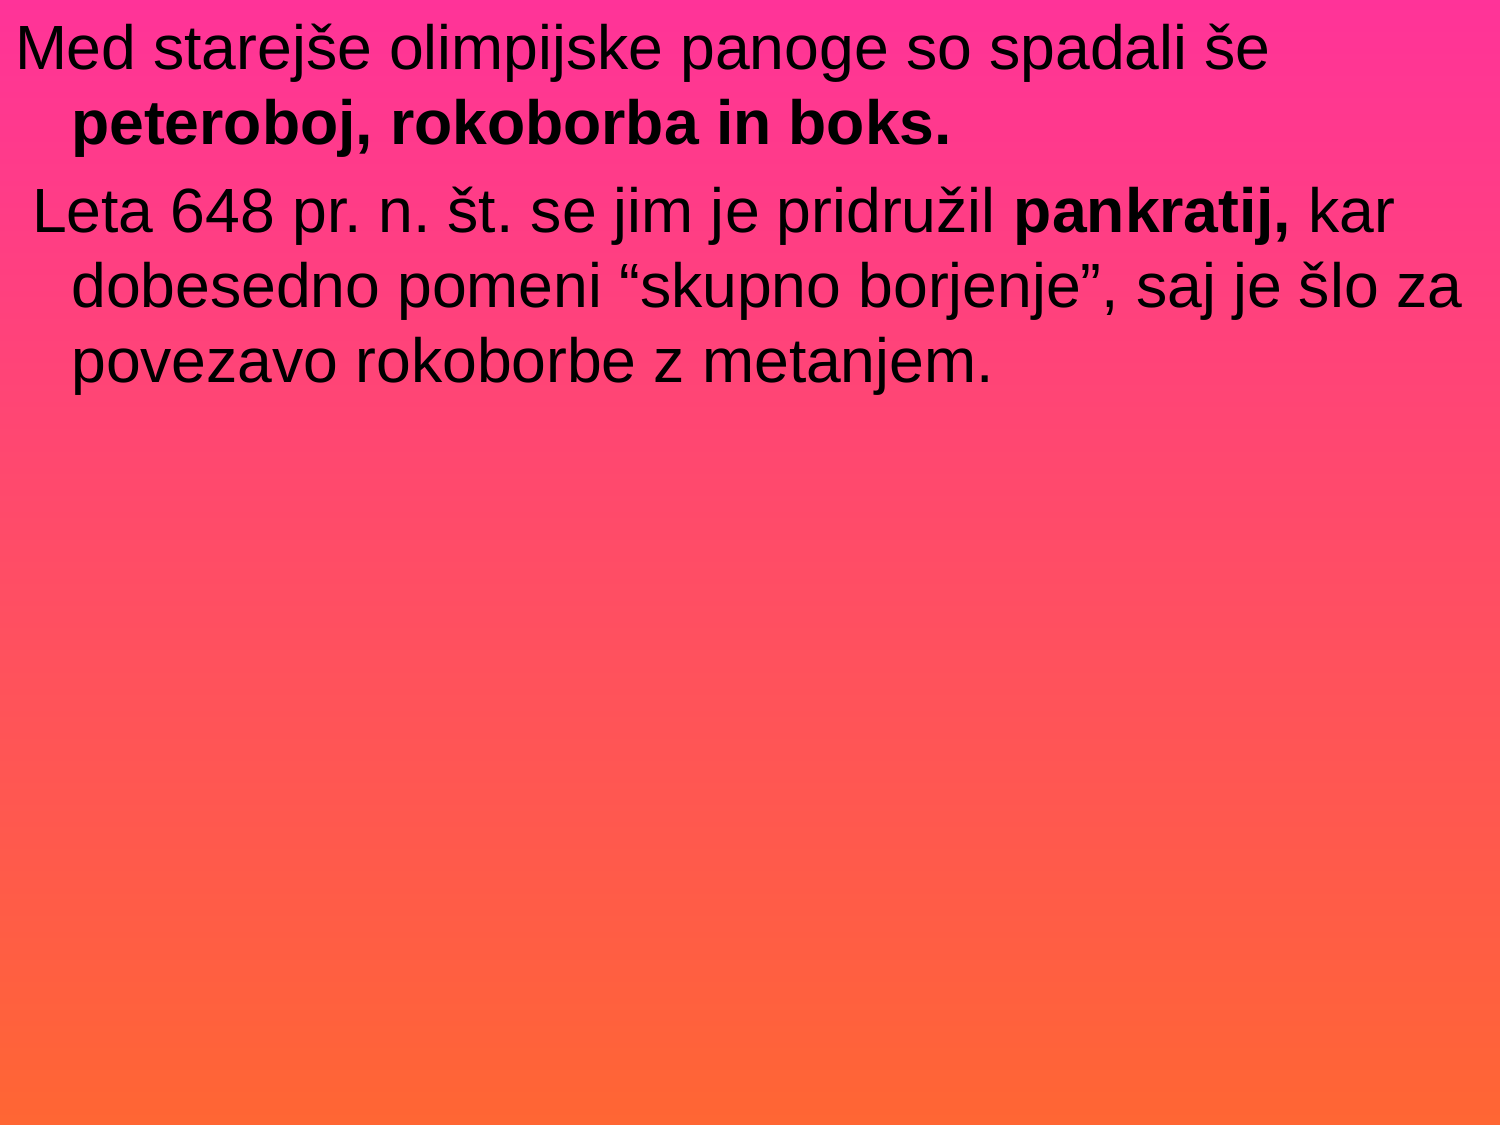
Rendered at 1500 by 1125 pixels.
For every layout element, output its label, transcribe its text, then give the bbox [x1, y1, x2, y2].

list Med starejše olimpijske panoge so spadali še peteroboj, rokoborba in boks. Leta 648 pr. n. št. se jim je pridružil pankratij, kar dobesedno pomeni “skupno borjenje”, saj je šlo za povezavo rokoborbe z metanjem. [0, 0, 1500, 1125]
